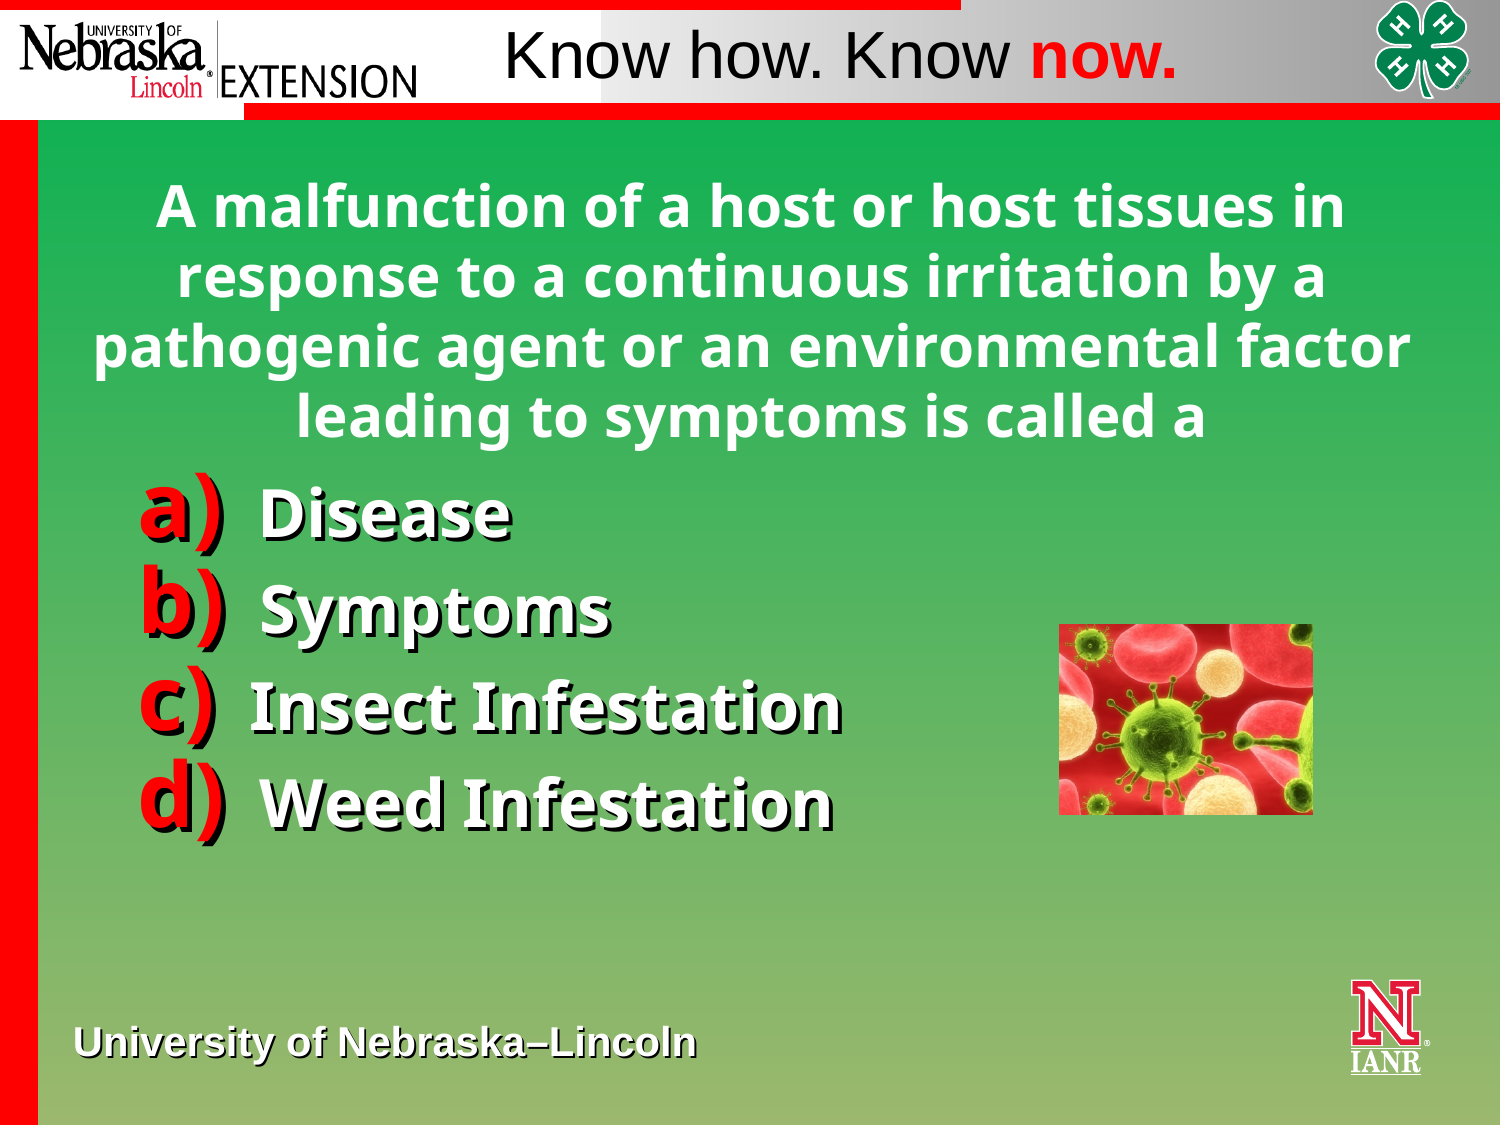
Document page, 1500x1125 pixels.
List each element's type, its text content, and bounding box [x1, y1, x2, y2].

title A malfunction of a host or host tissues in response to a continuous irritation by a pathogenic agent or an environmental factor leading to symptoms is called a [77, 161, 1428, 376]
list Disease Symptoms Insect Infestation Weed Infestation [122, 462, 1473, 1021]
picture [1059, 624, 1313, 815]
